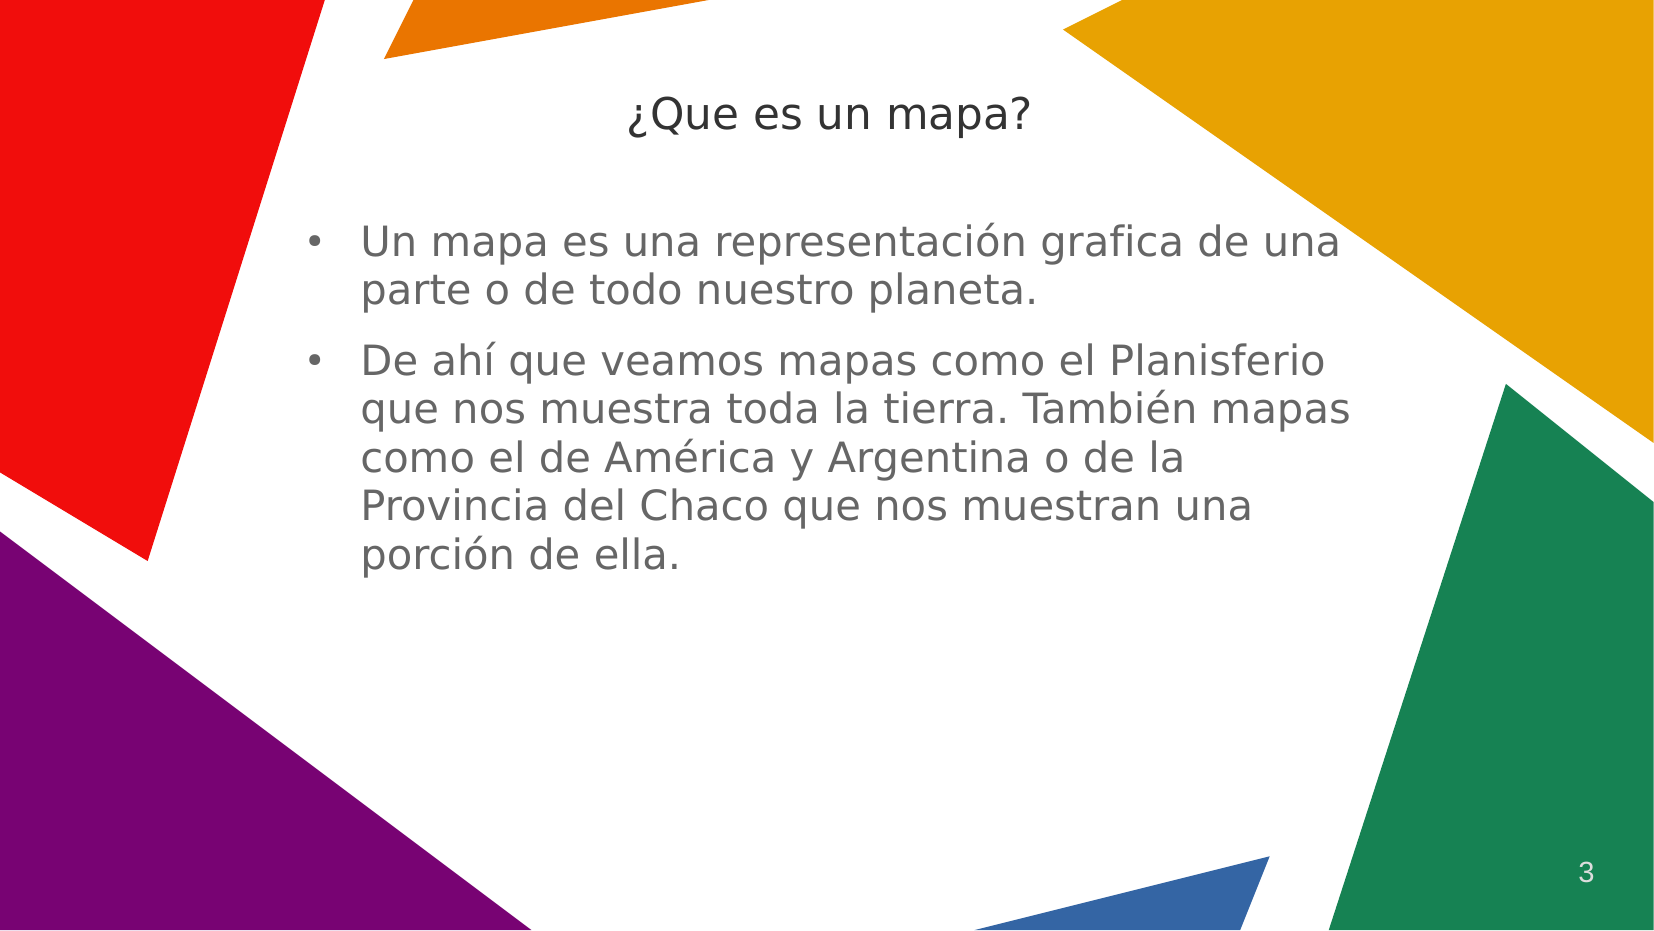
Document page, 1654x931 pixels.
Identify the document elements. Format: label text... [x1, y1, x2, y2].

title ¿Que es un mapa? [289, 37, 1372, 193]
list Un mapa es una representación grafica de una parte o de todo nuestro planeta. De ahí que veamos mapas como el Planisferio que nos muestra toda la tierra. También mapas como el de América y Argentina o de la Provincia del Chaco que nos muestran una porción de ella. [289, 217, 1372, 817]
